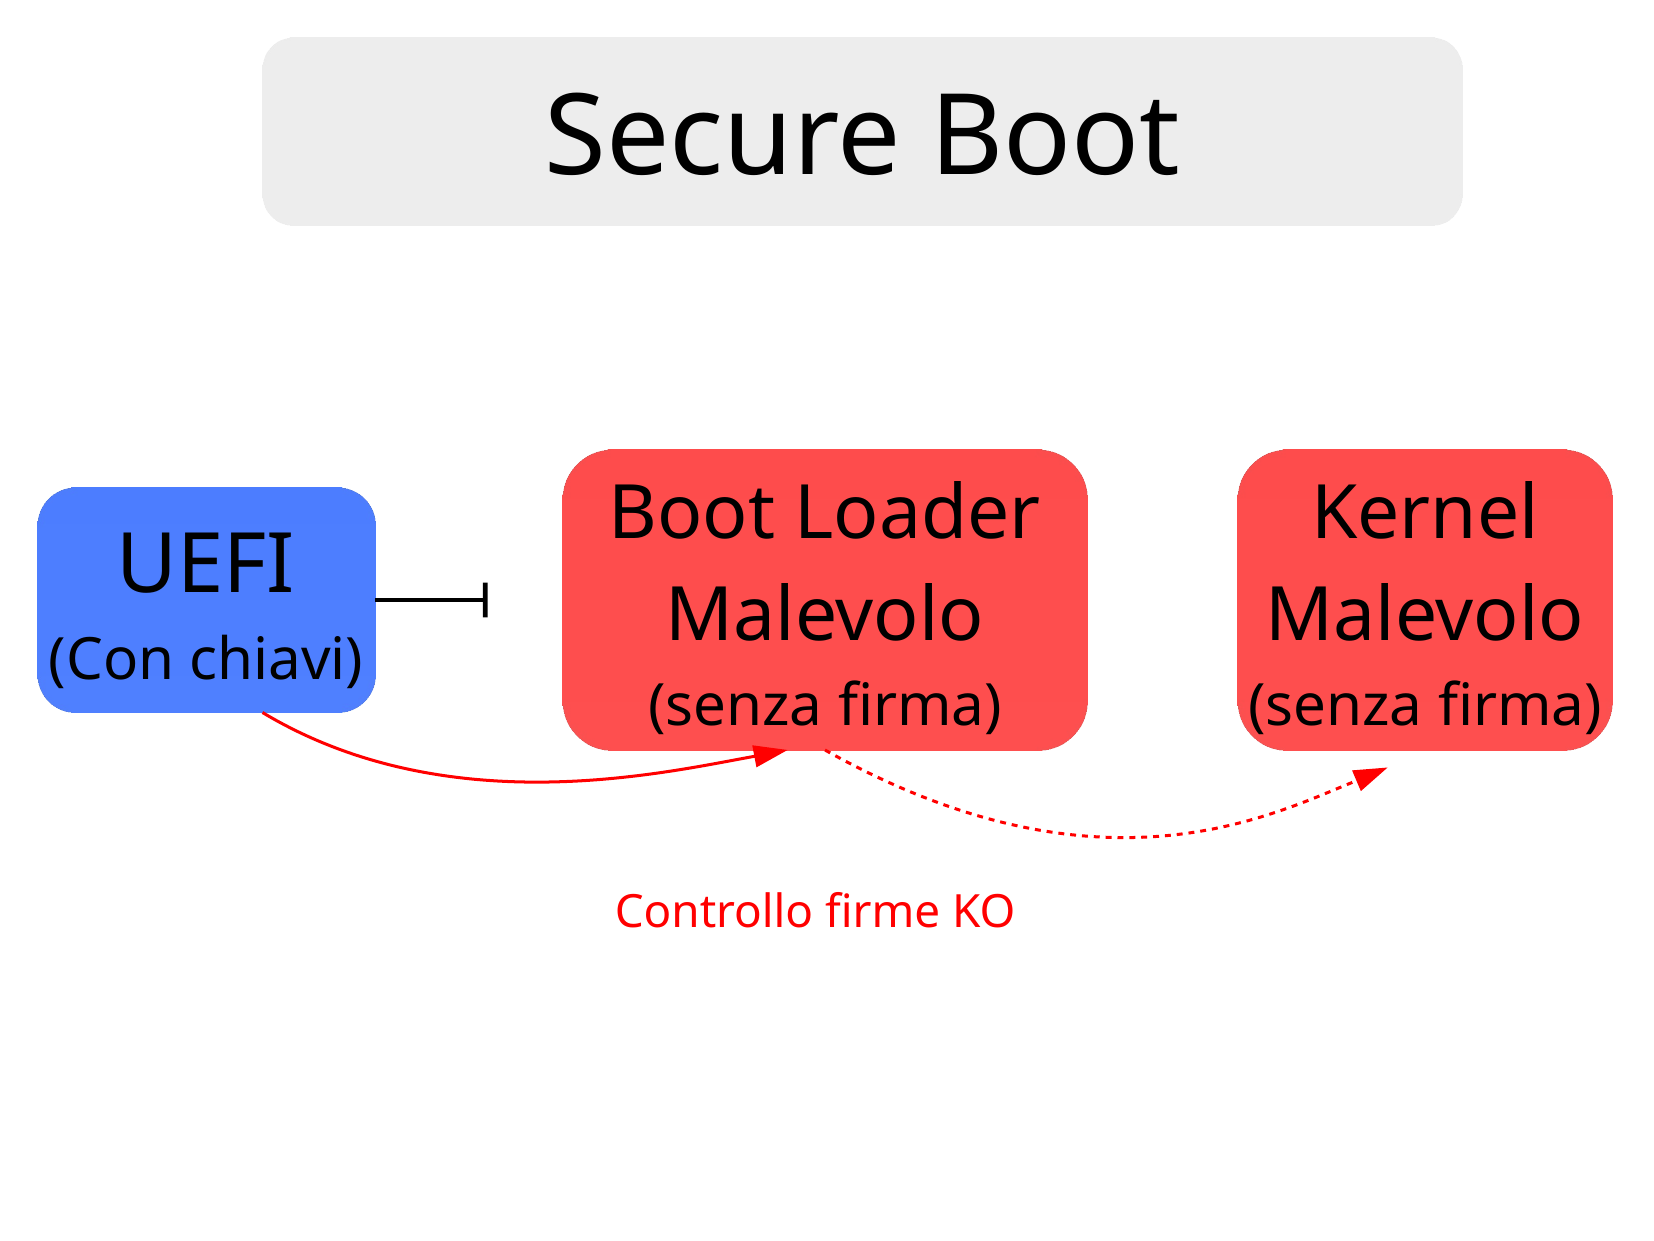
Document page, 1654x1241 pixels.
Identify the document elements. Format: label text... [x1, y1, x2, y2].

text_box Boot Loader Malevolo (senza firma) [586, 449, 1066, 461]
text_box Kernel Malevolo (senza firma) [1261, 449, 1589, 459]
text_box UEFI (Con chiavi) [57, 487, 349, 495]
text_box Secure Boot [279, 37, 1446, 45]
